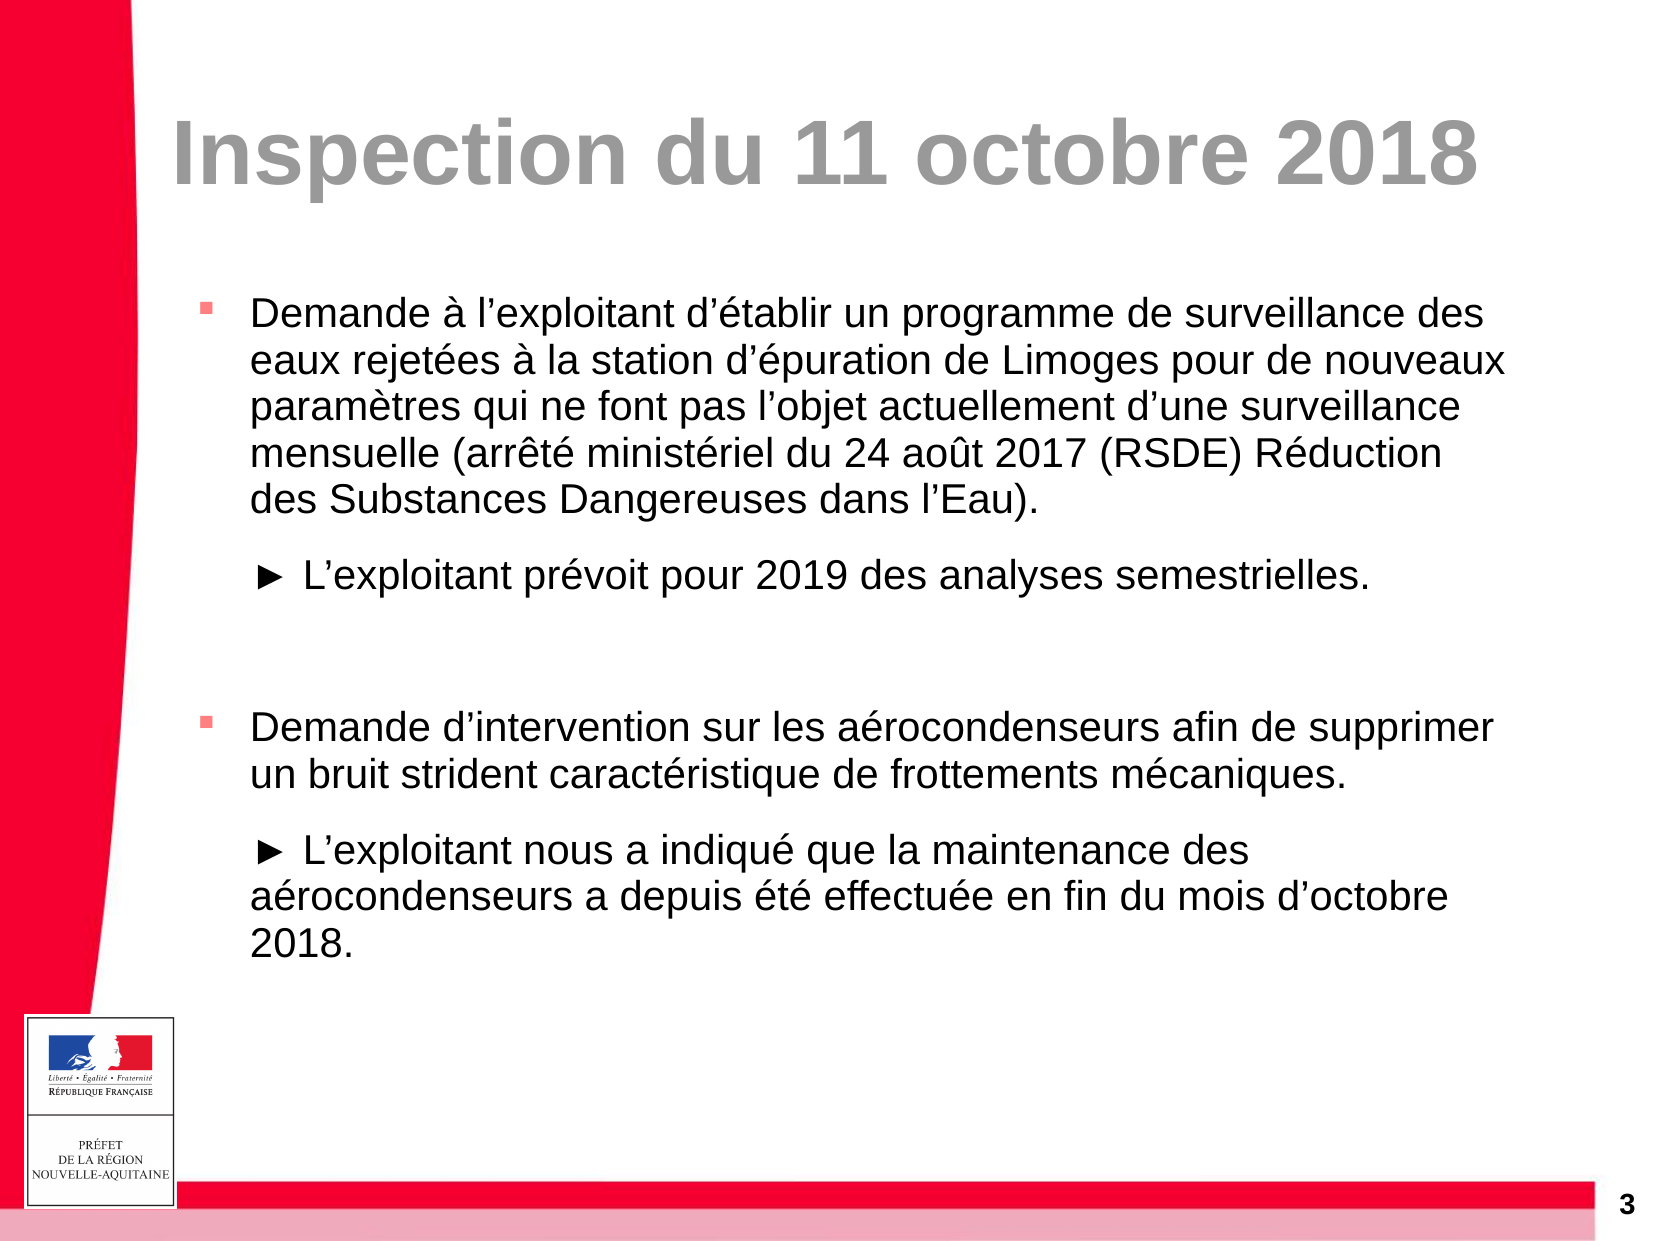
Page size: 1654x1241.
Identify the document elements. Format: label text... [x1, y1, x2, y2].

picture [0, 0, 1654, 1241]
list Demande à l’exploitant d’établir un programme de surveillance des eaux rejetées à la station d’épuration de Limoges pour de nouveaux paramètres qui ne font pas l’objet actuellement d’une surveillance mensuelle (arrêté ministériel du 24 août 2017 (RSDE) Réduction des Substances Dangereuses dans l’Eau). ► L’exploitant prévoit pour 2019 des analyses semestrielles. Demande d’intervention sur les aérocondenseurs afin de supprimer un bruit strident caractéristique de frottements mécaniques. ► L’exploitant nous a indiqué que la maintenance des aérocondenseurs a depuis été effectuée en fin du mois d’octobre 2018. [179, 290, 1509, 1109]
title Inspection du 11 octobre 2018 [82, 49, 1571, 257]
